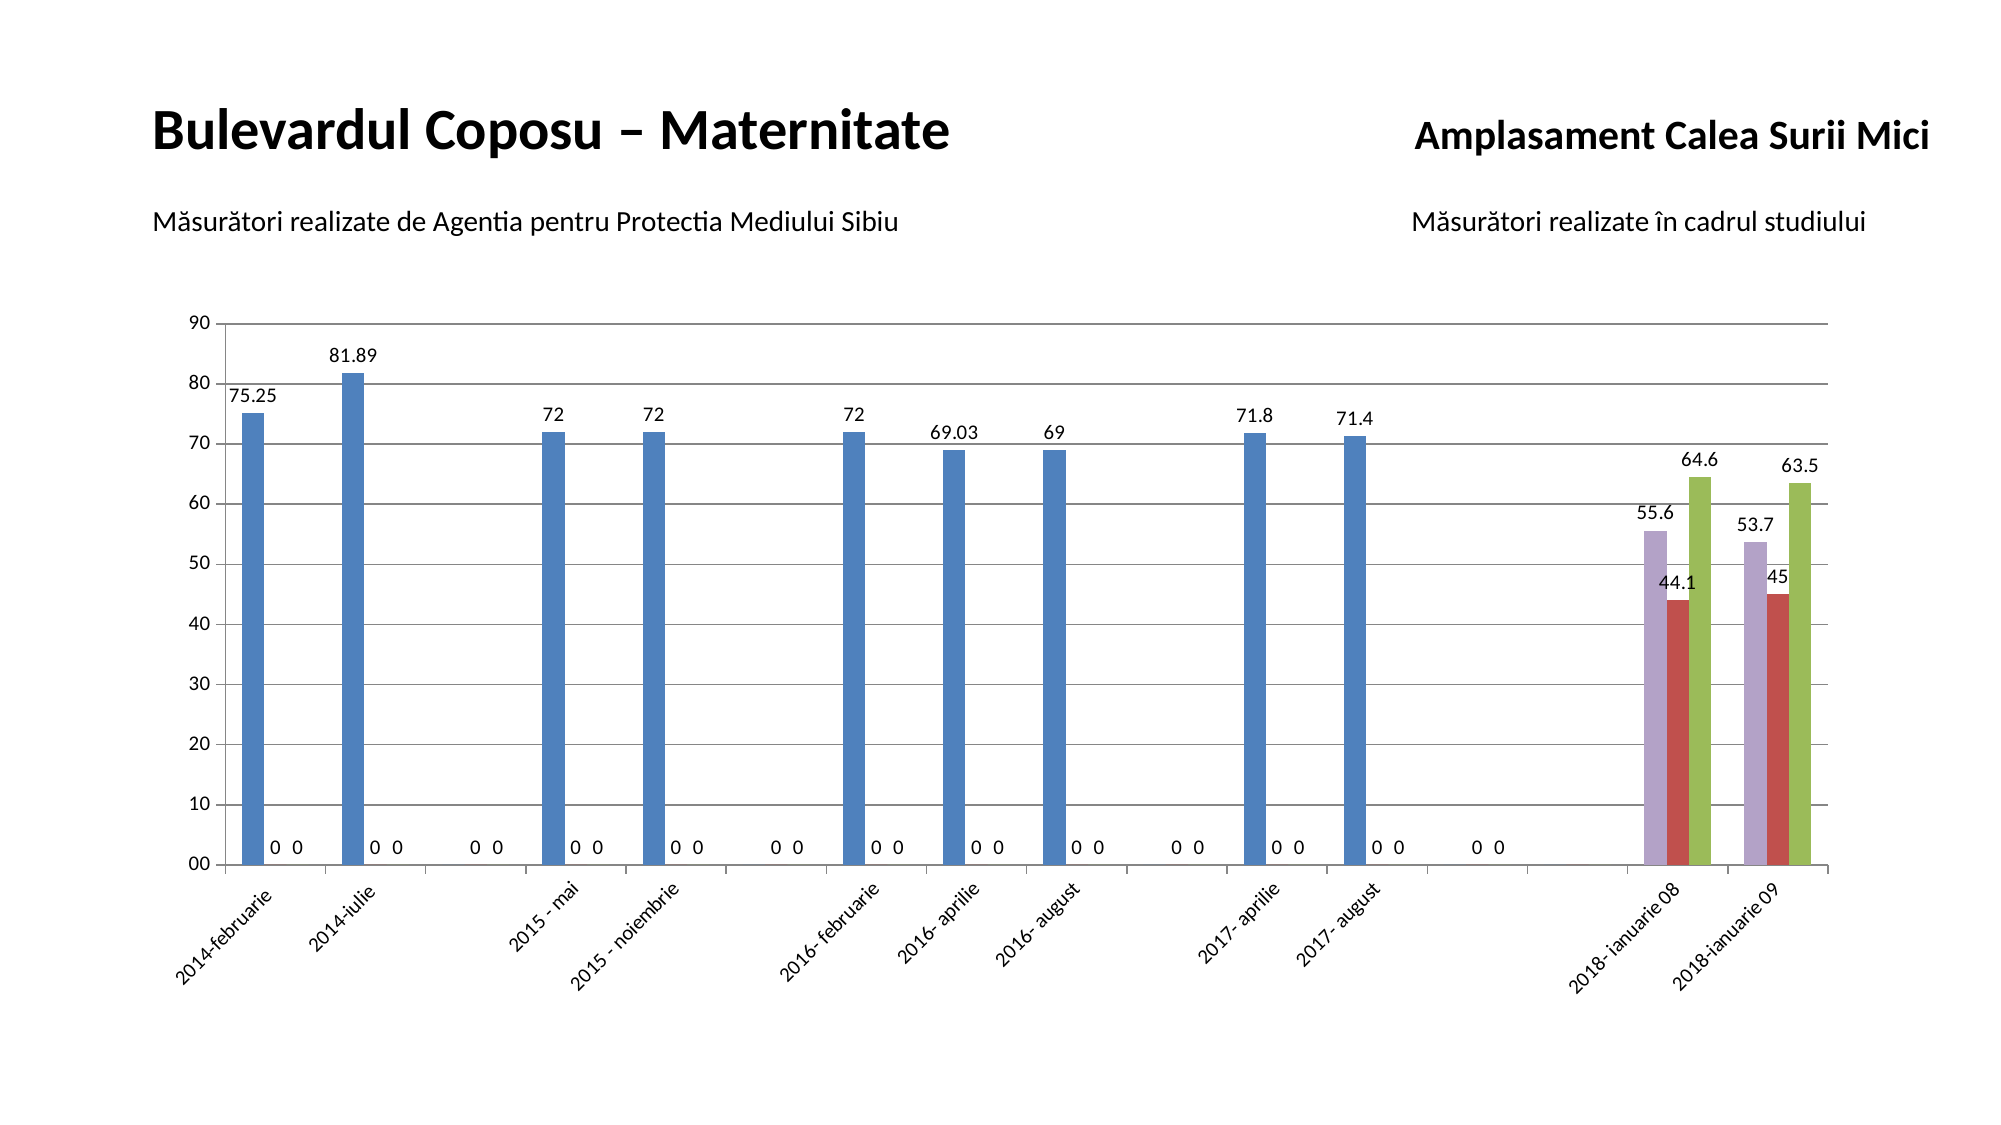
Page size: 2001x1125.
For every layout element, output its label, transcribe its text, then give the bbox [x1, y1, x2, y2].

title Bulevardul Coposu – Maternitate Amplasament Calea Surii Mici Măsurători realizate de Agentia pentru Protectia Mediului Sibiu Măsurători realizate în cadrul studiului [137, 59, 1957, 278]
chart [137, 299, 1863, 1014]
